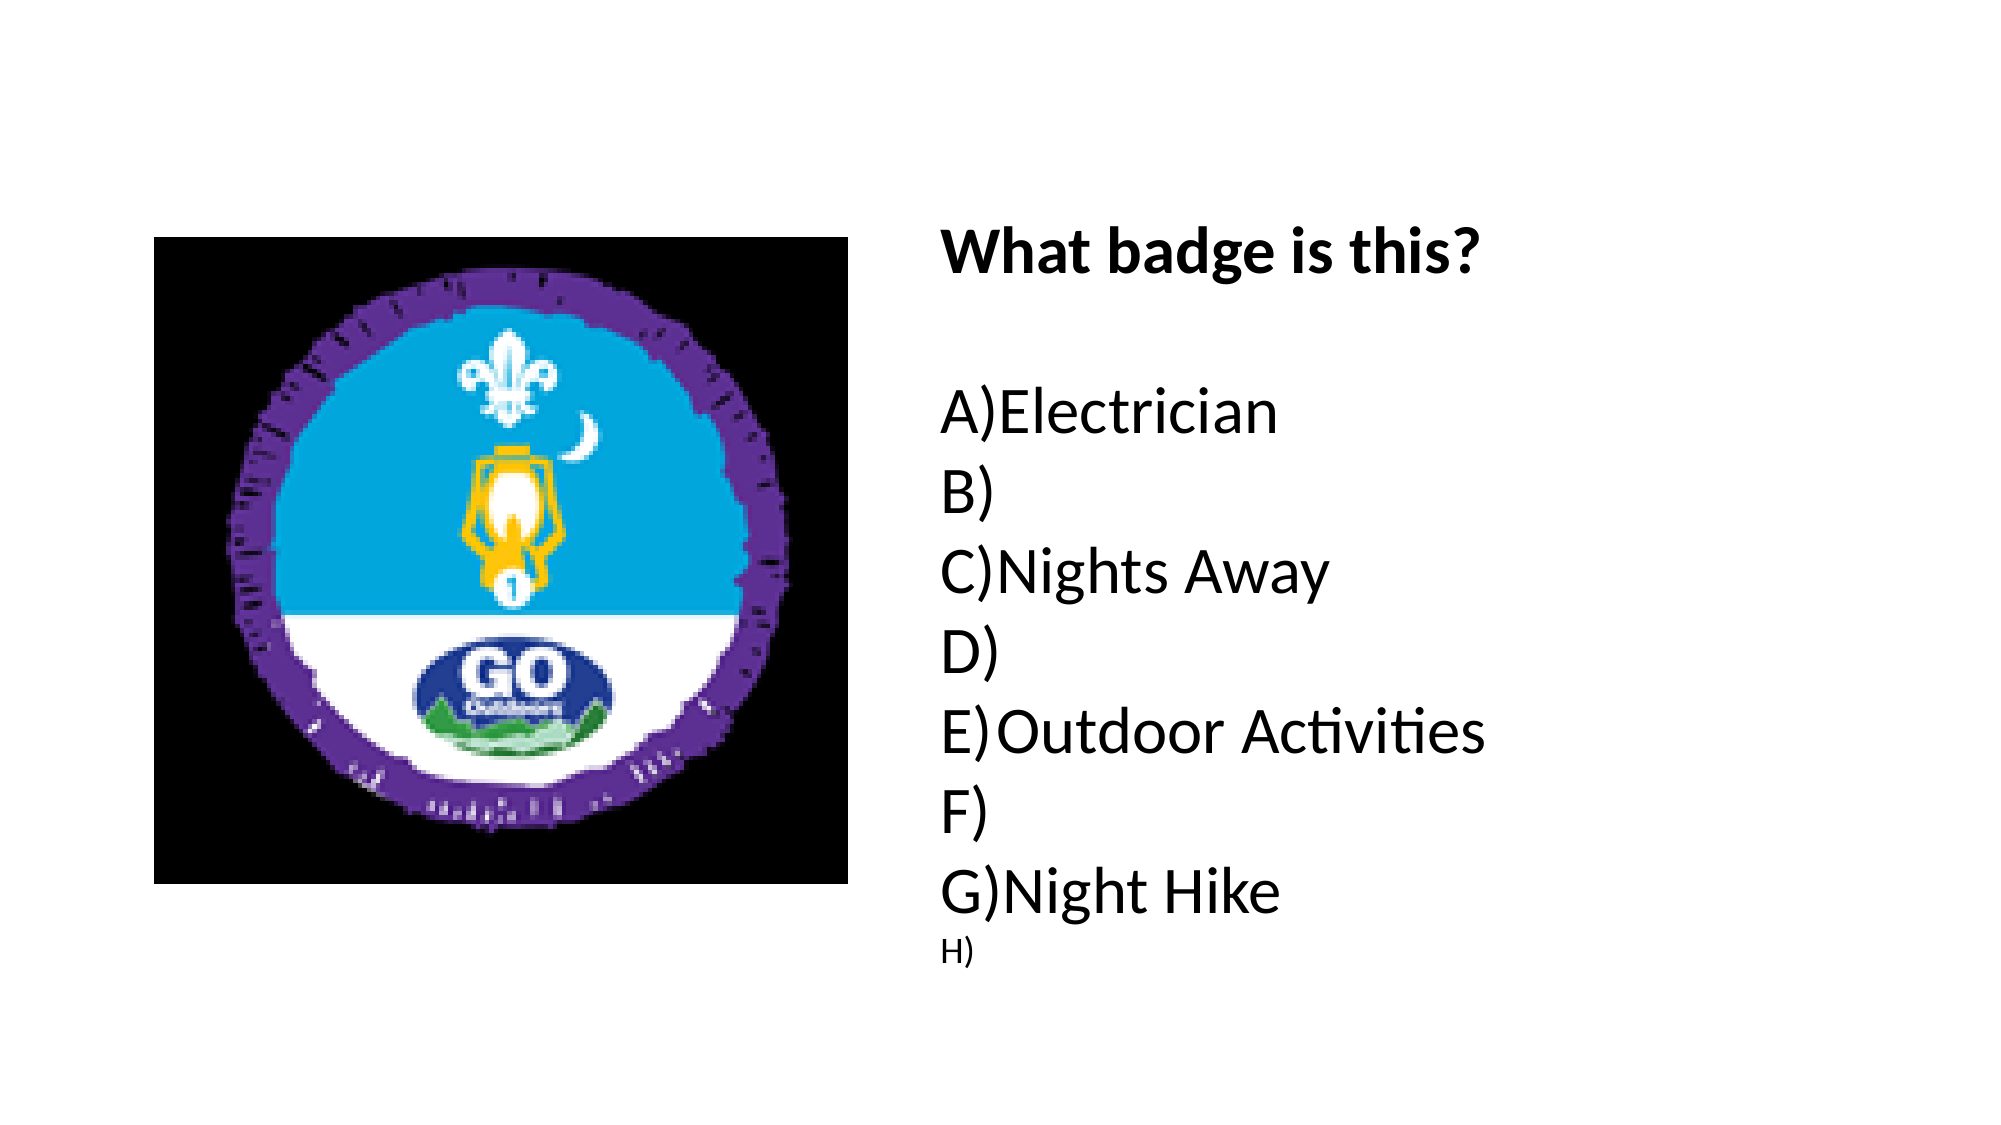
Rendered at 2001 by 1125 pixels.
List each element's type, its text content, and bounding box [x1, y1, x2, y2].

picture [154, 237, 848, 884]
text_box What badge is this? Electrician Nights Away Outdoor Activities Night Hike [925, 199, 1898, 987]
